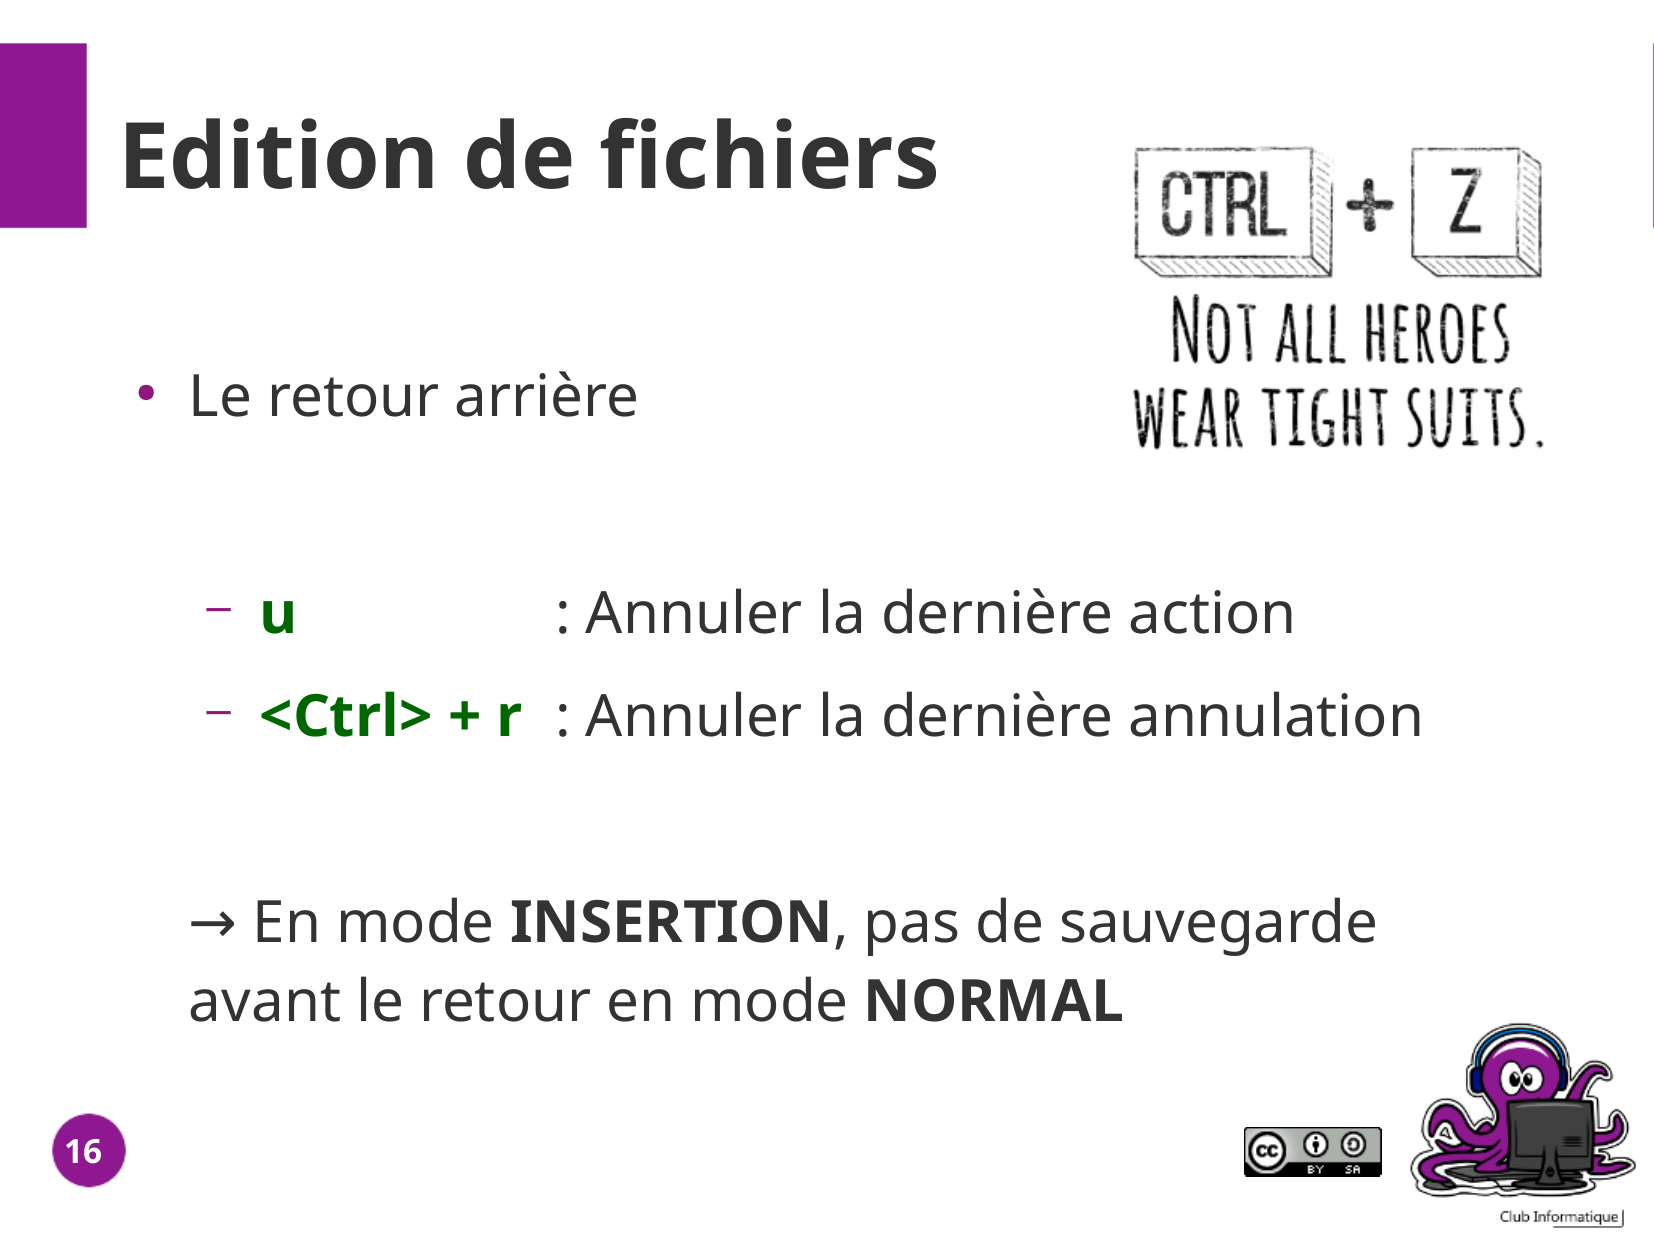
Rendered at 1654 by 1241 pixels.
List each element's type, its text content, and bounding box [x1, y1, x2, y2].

title Edition de fichiers [118, 49, 1571, 257]
list Le retour arrière u : Annuler la dernière action <Ctrl> + r : Annuler la dernière annulation → En mode INSERTION, pas de sauvegarde avant le retour en mode NORMAL [118, 354, 1536, 1074]
picture [0, 0, 1654, 1241]
